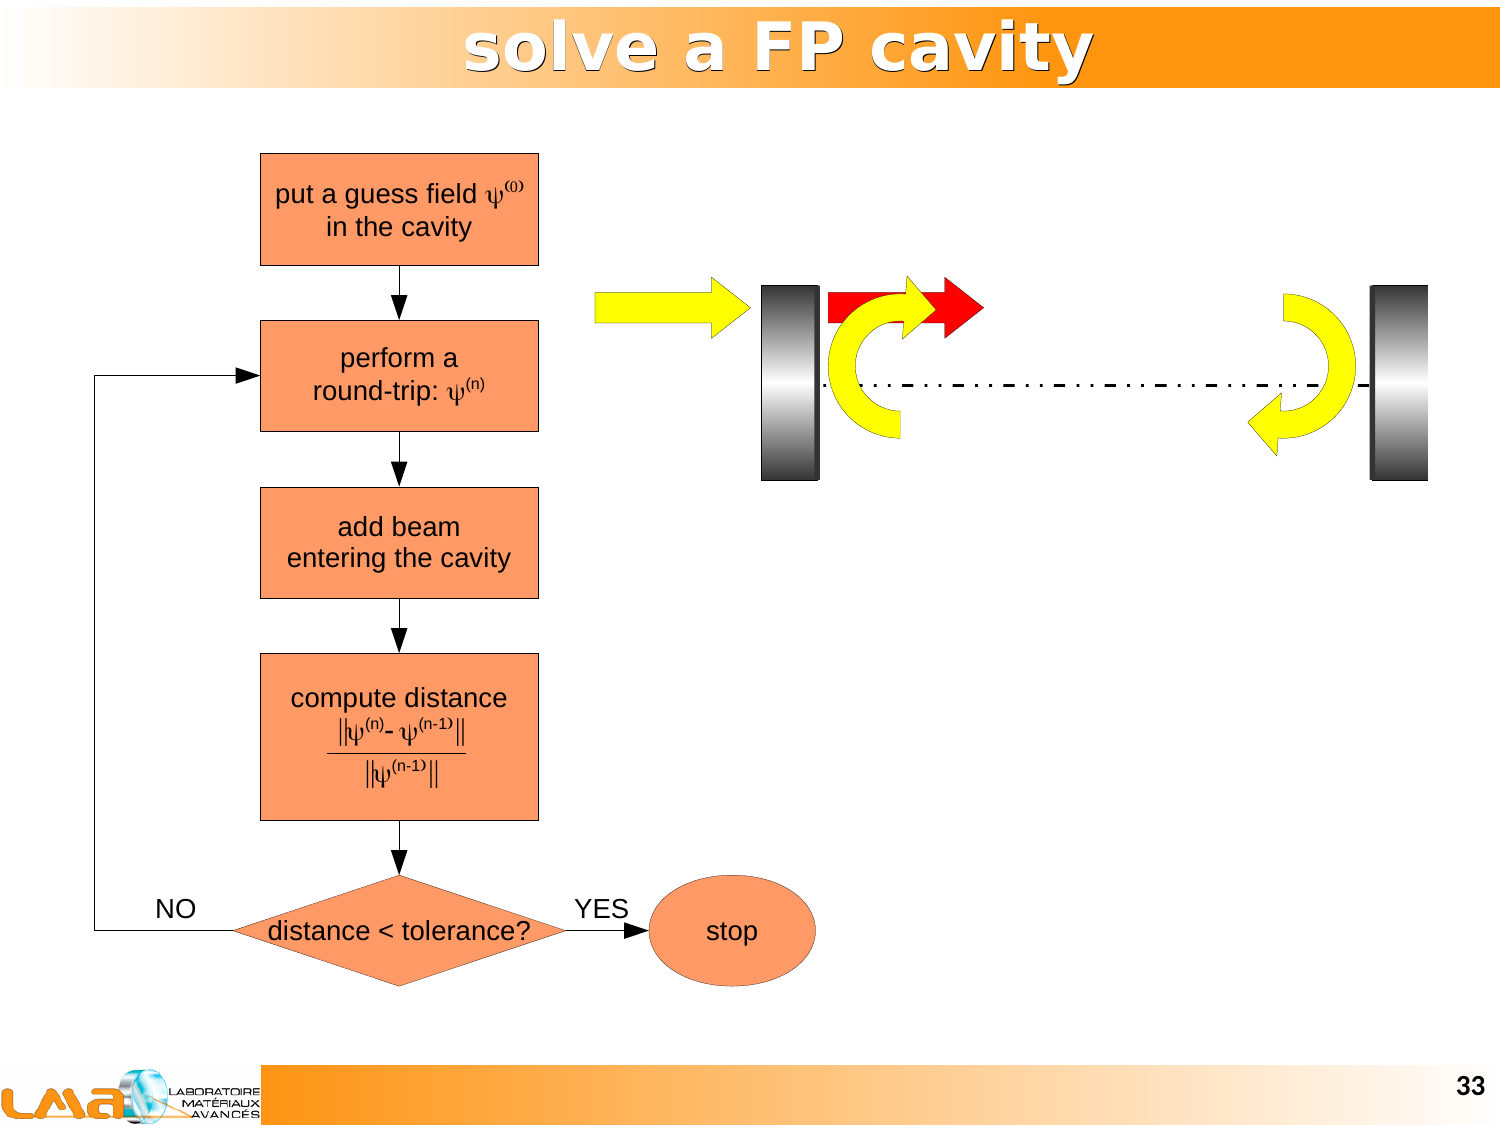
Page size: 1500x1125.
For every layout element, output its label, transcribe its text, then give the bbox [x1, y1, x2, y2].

picture [0, 1065, 261, 1125]
picture [93, 153, 1428, 987]
title solve a FP cavity [0, 7, 1500, 88]
